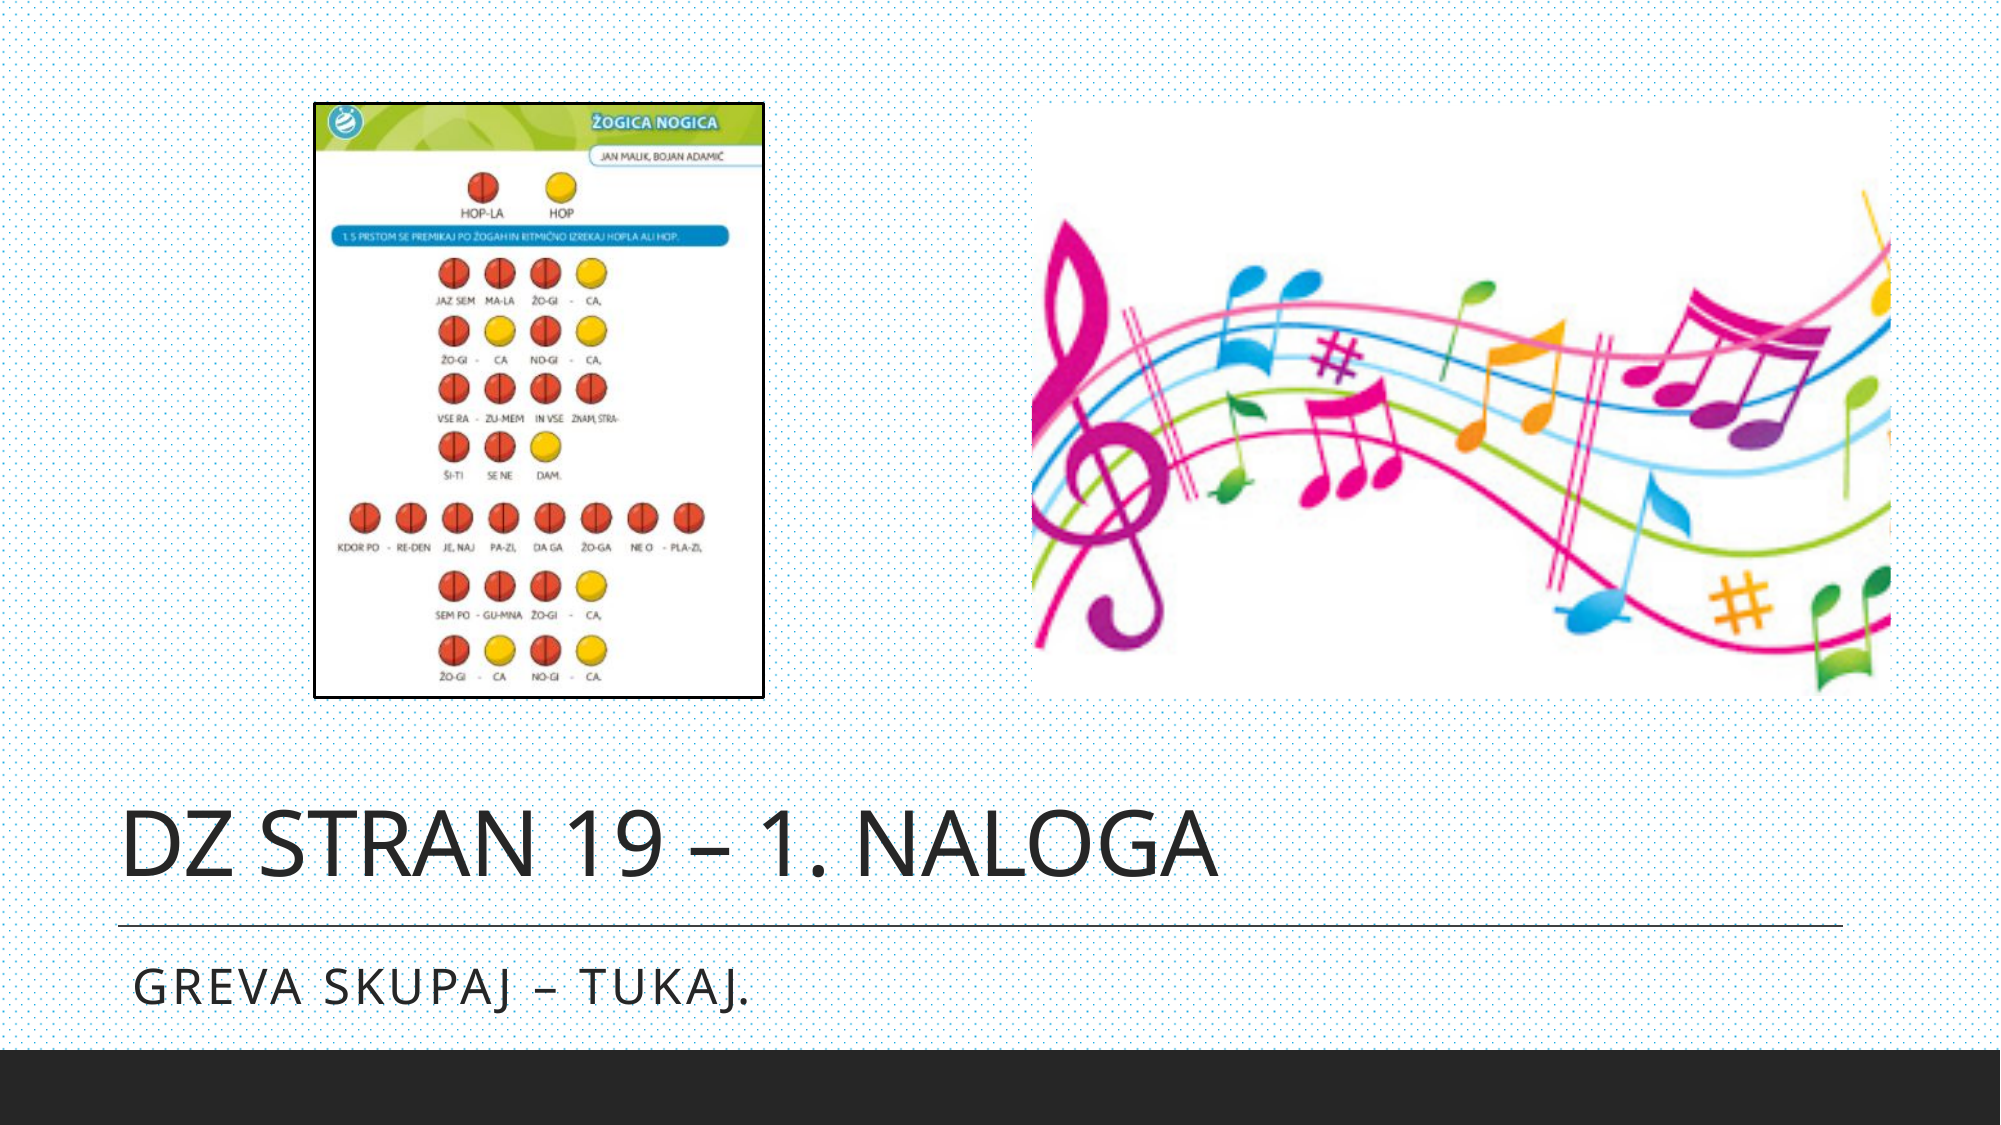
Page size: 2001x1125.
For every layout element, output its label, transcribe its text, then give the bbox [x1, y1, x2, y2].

list GREVA SKUPAJ – TUKAJ. [103, 948, 1897, 1025]
picture [315, 104, 763, 697]
title DZ STRAN 19 – 1. NALOGA [103, 746, 1894, 904]
picture [1031, 104, 1891, 697]
text_box [0, 0, 2000, 1125]
